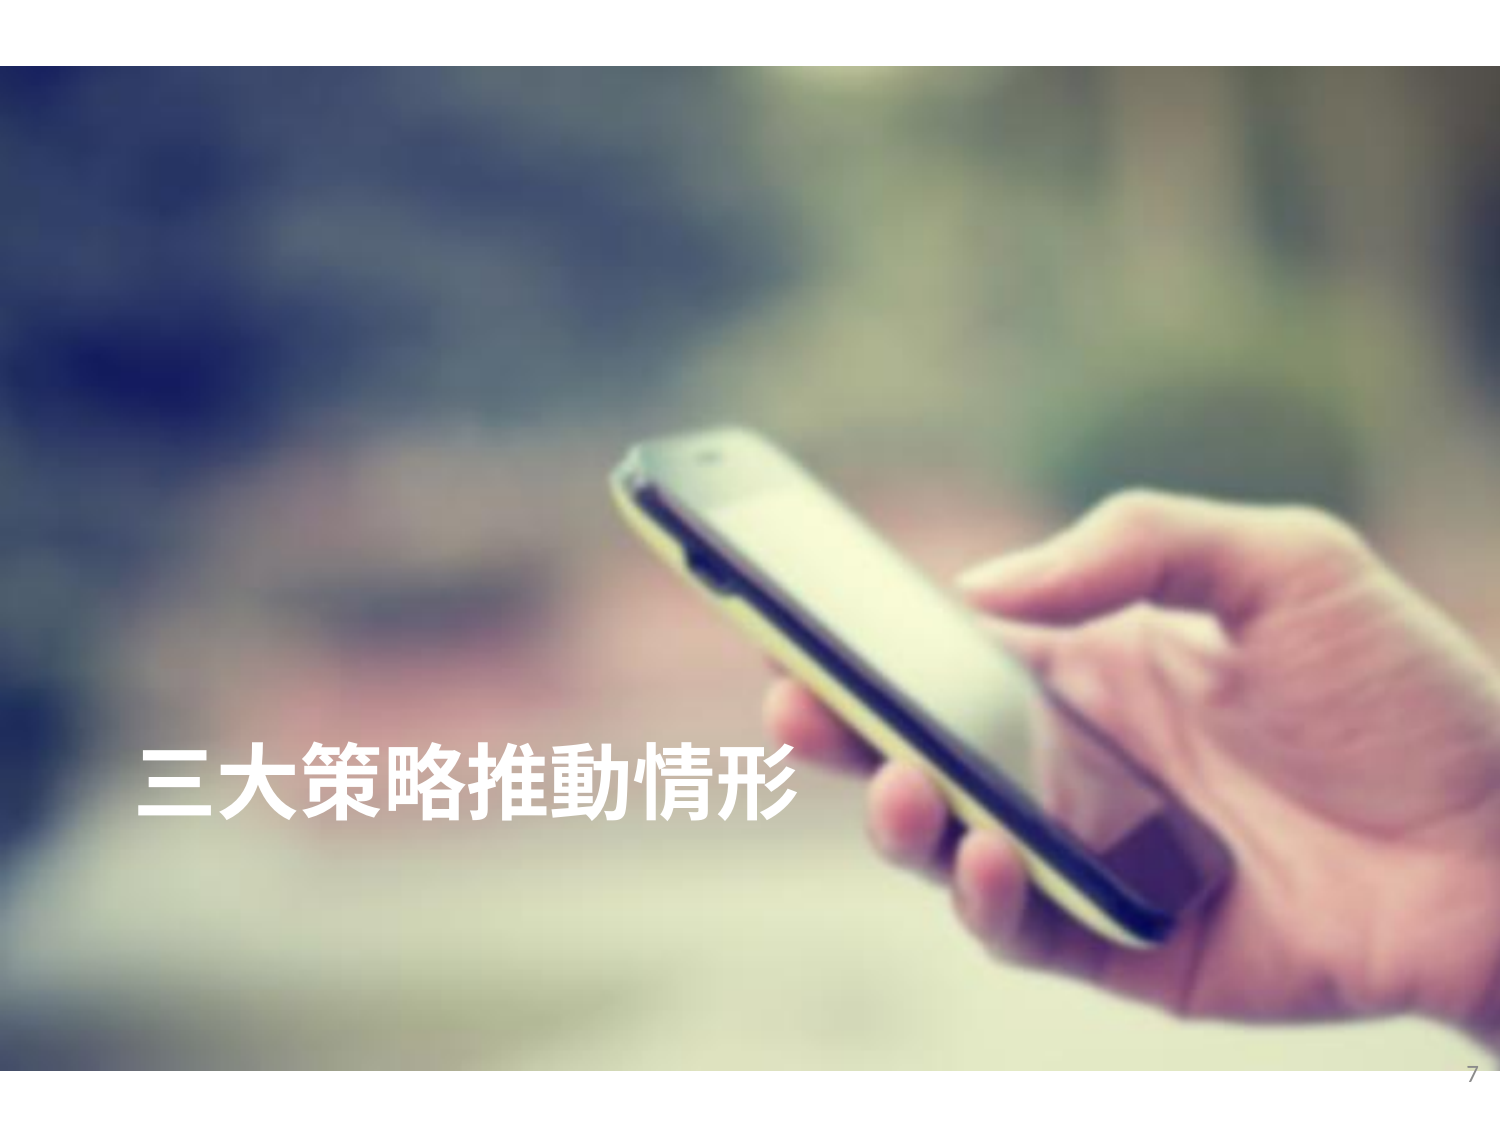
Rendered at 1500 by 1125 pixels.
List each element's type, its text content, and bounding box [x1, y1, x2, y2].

slide_number <編號> [1144, 1042, 1495, 1103]
picture [0, 66, 1500, 1071]
title 三大策略推動情形 [118, 722, 1394, 947]
